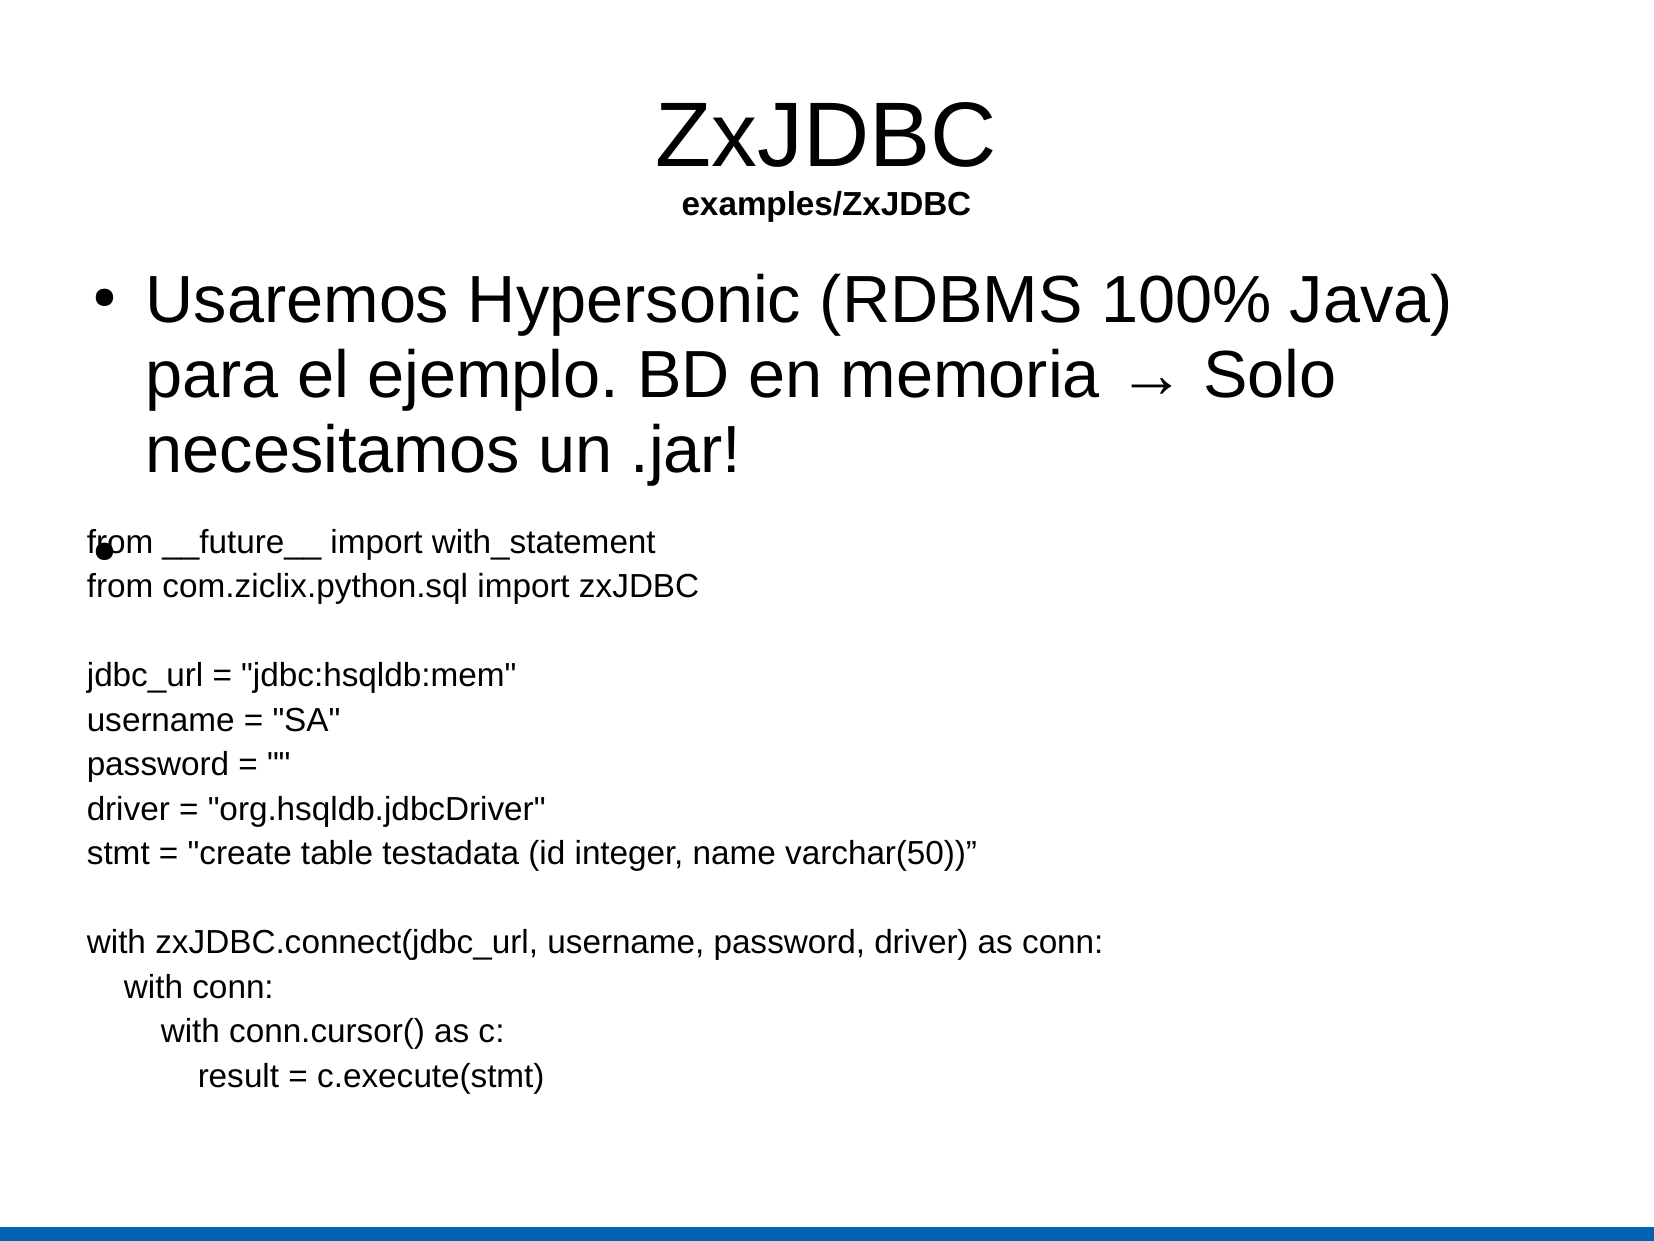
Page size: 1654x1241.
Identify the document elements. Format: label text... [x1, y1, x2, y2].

list Usaremos Hypersonic (RDBMS 100% Java) para el ejemplo. BD en memoria → Solo necesitamos un .jar! [75, 262, 1564, 653]
list from __future__ import with_statement from com.ziclix.python.sql import zxJDBC jdbc_url = "jdbc:hsqldb:mem" username = "SA" password = "" driver = "org.hsqldb.jdbcDriver" stmt = "create table testadata (id integer, name varchar(50))” with zxJDBC.connect(jdbc_url, username, password, driver) as conn: with conn: with conn.cursor() as c: result = c.execute(stmt) [86, 545, 1576, 1095]
title ZxJDBC examples/ZxJDBC [82, 49, 1571, 257]
